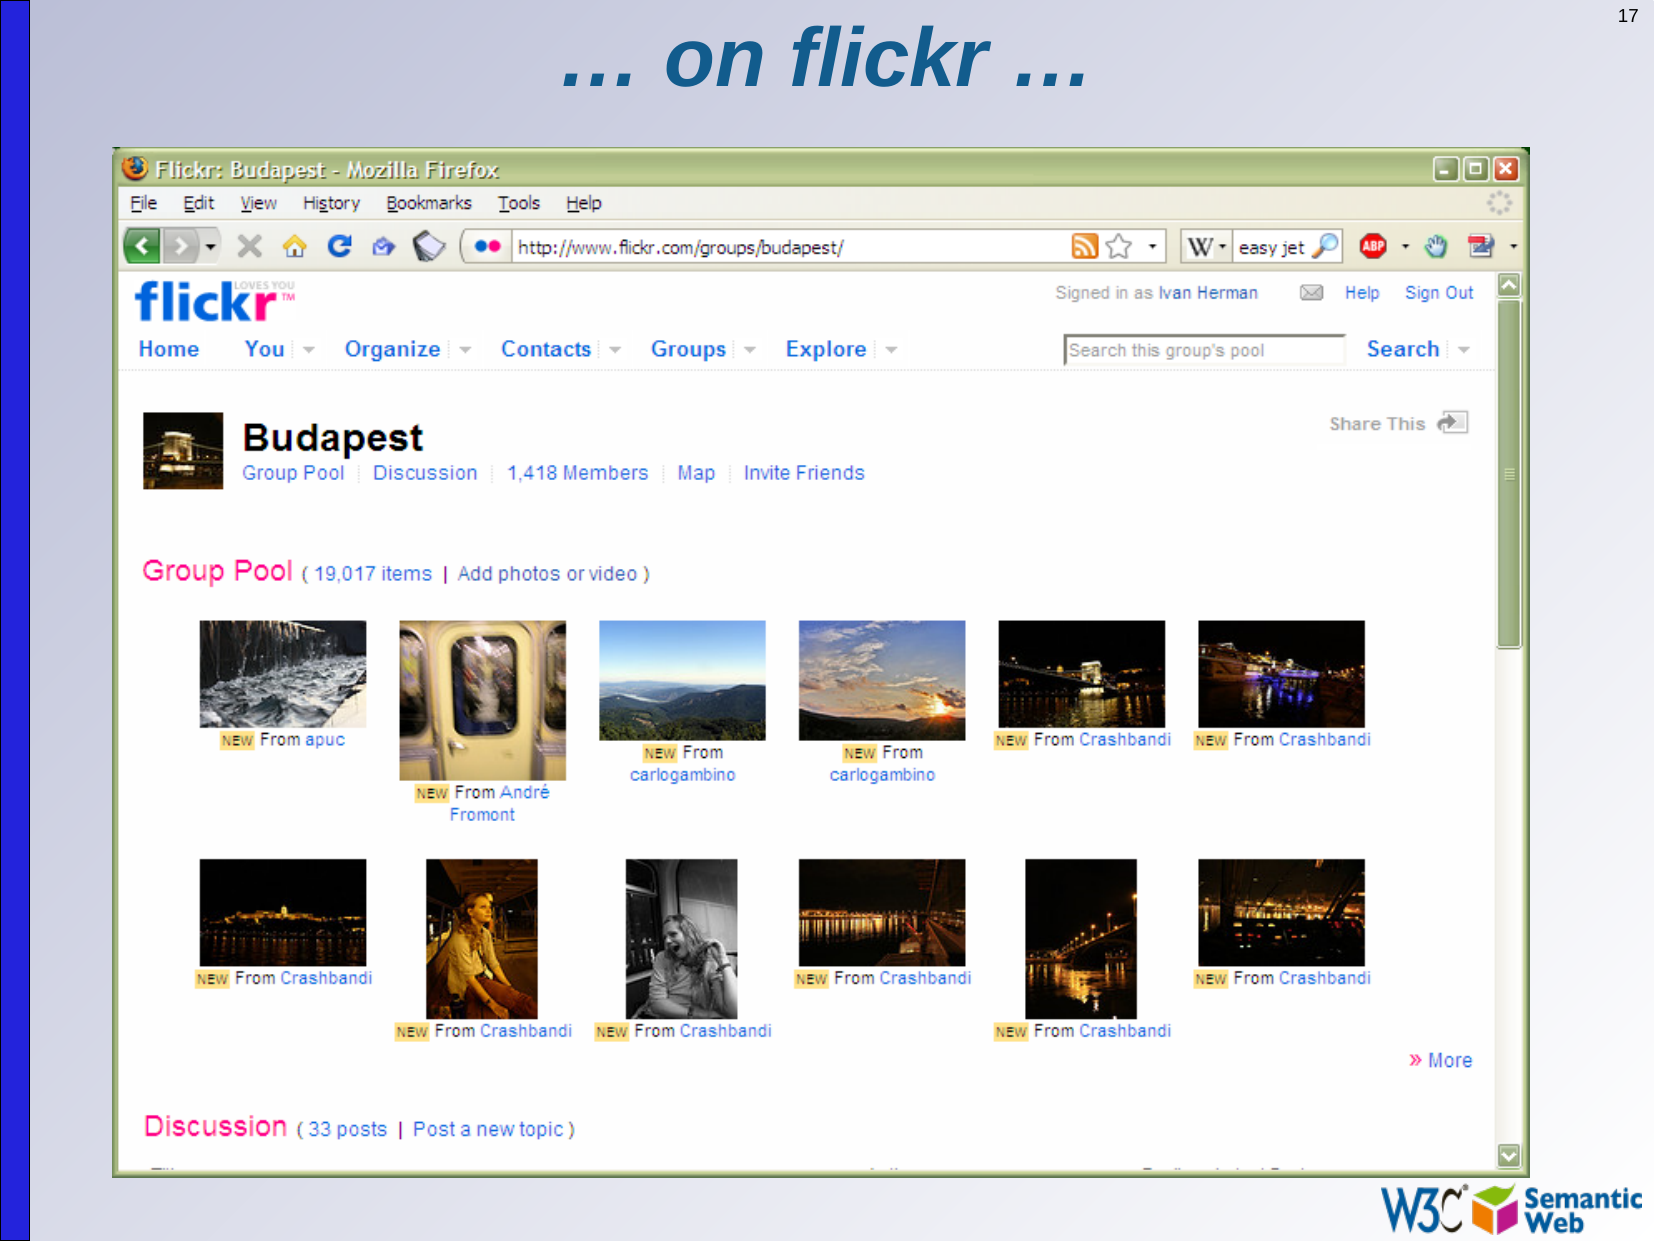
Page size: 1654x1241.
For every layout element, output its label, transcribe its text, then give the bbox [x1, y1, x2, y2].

title … on flickr … [0, 0, 1654, 119]
picture [112, 147, 1530, 1178]
picture [1381, 1181, 1642, 1235]
